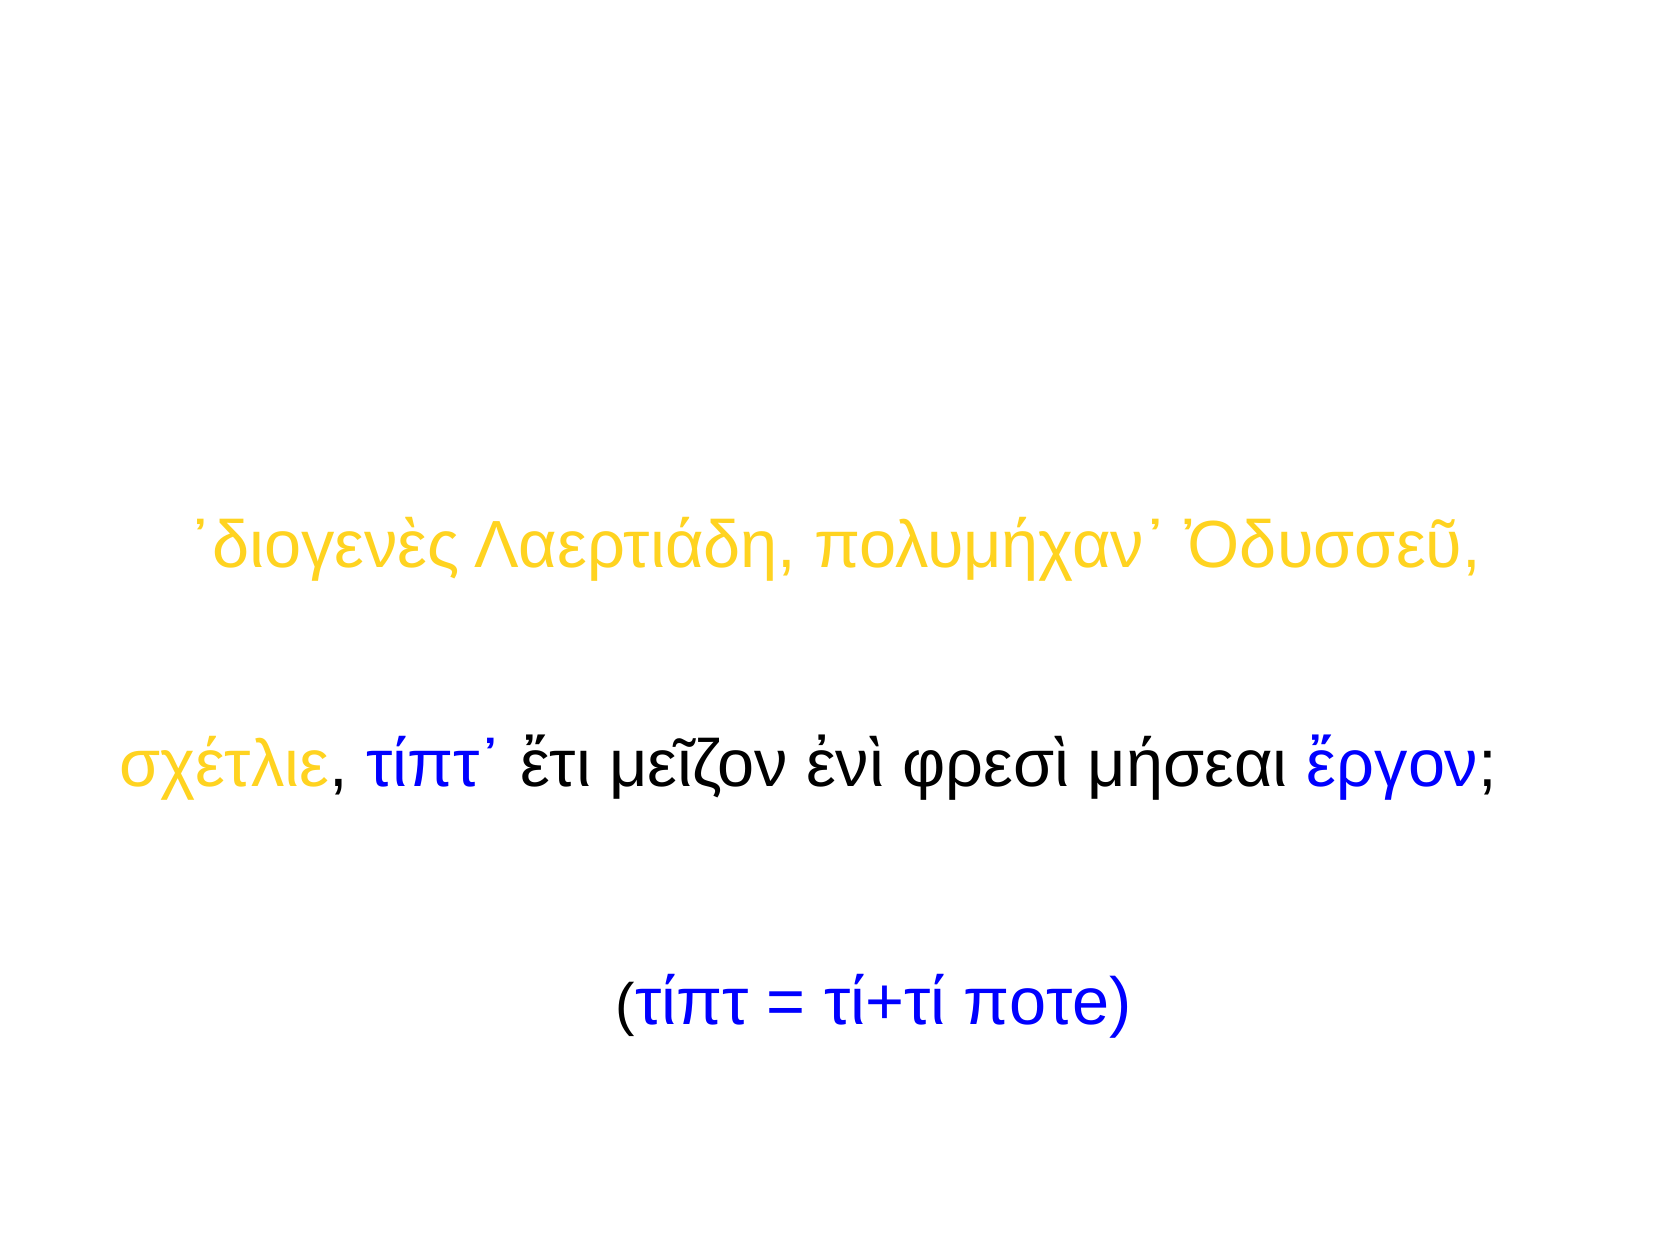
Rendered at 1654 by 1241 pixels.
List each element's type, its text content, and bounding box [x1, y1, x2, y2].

subtitle ᾽διογενὲς Λαερτιάδη, πολυμήχαν᾽ Ὀδυσσεῦ, σχέτλιε, τίπτ᾽ ἔτι μεῖζον ἐνὶ φρεσὶ μήσεαι ἔργον; [82, 290, 1571, 1010]
text_box (τίπτ = τί+τί πoτe) [597, 956, 1151, 1049]
